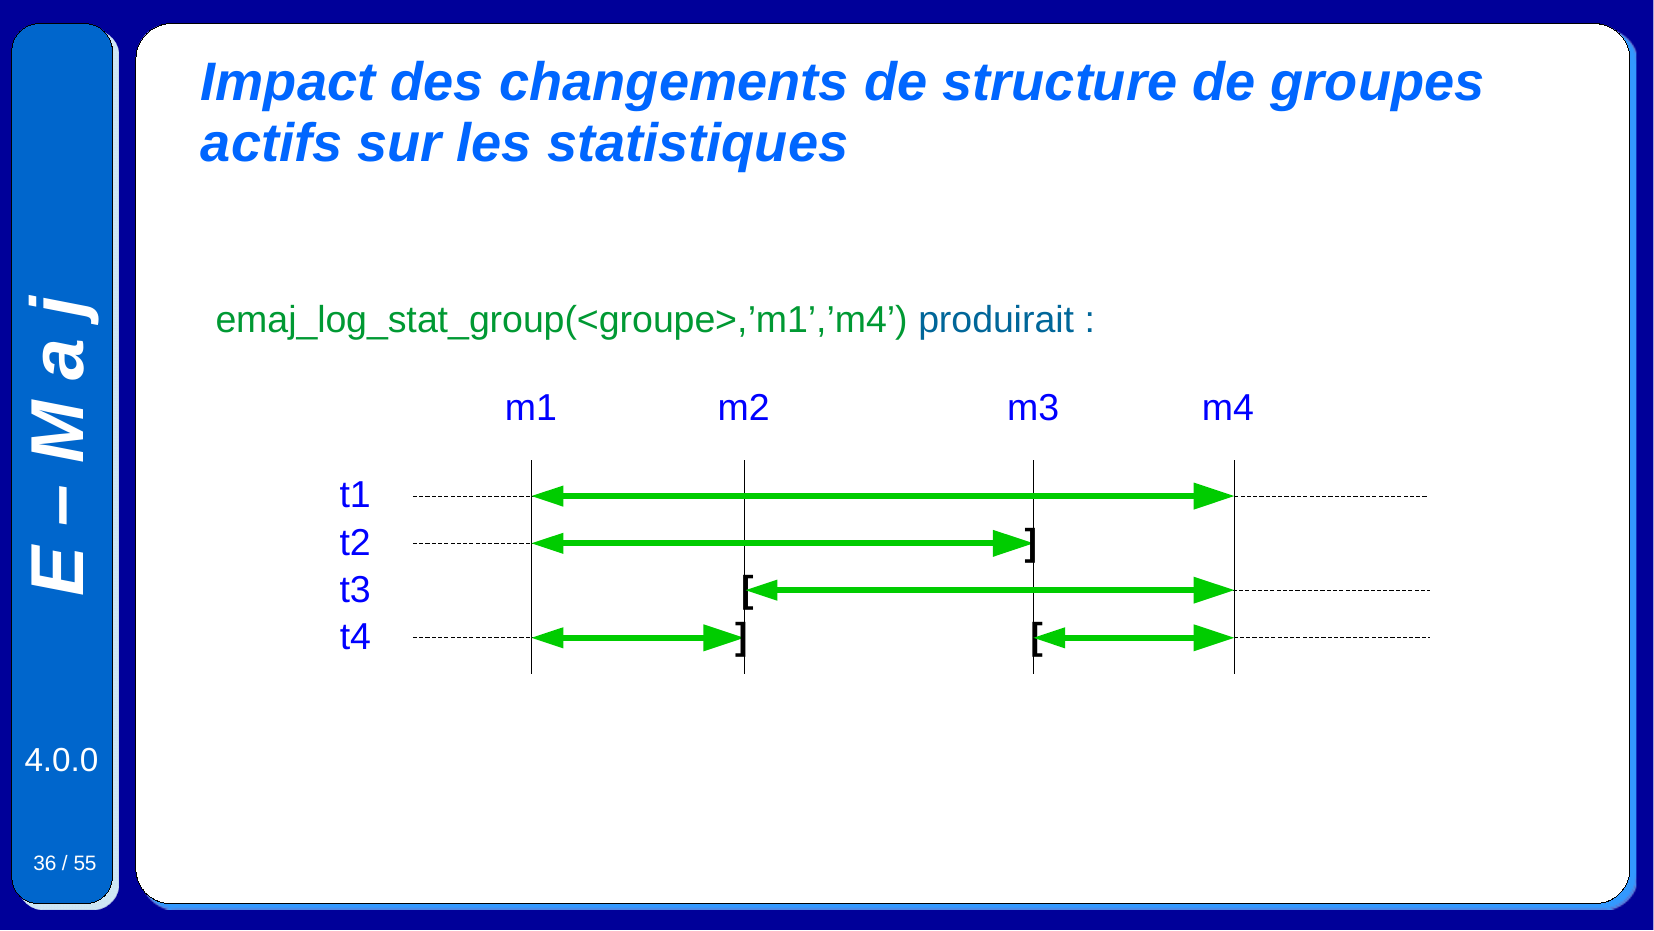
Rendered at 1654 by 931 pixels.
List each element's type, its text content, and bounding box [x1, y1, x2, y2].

text_box [ [1015, 608, 1058, 666]
text_box ] [720, 608, 763, 666]
text_box [ [726, 561, 769, 618]
text_box m1 [490, 379, 572, 436]
text_box t4 [324, 608, 386, 666]
text_box ] [1009, 513, 1053, 571]
text_box m3 [992, 379, 1074, 436]
text_box emaj_log_stat_group(<groupe>,’m1’,’m4’) produirait : [200, 291, 1111, 349]
text_box t3 [324, 561, 386, 608]
text_box m4 [1187, 379, 1269, 436]
text_box t1 [324, 466, 386, 513]
text_box m2 [702, 379, 785, 436]
title Impact des changements de structure de groupes actifs sur les statistiques [200, 34, 1575, 191]
text_box t2 [324, 513, 386, 561]
